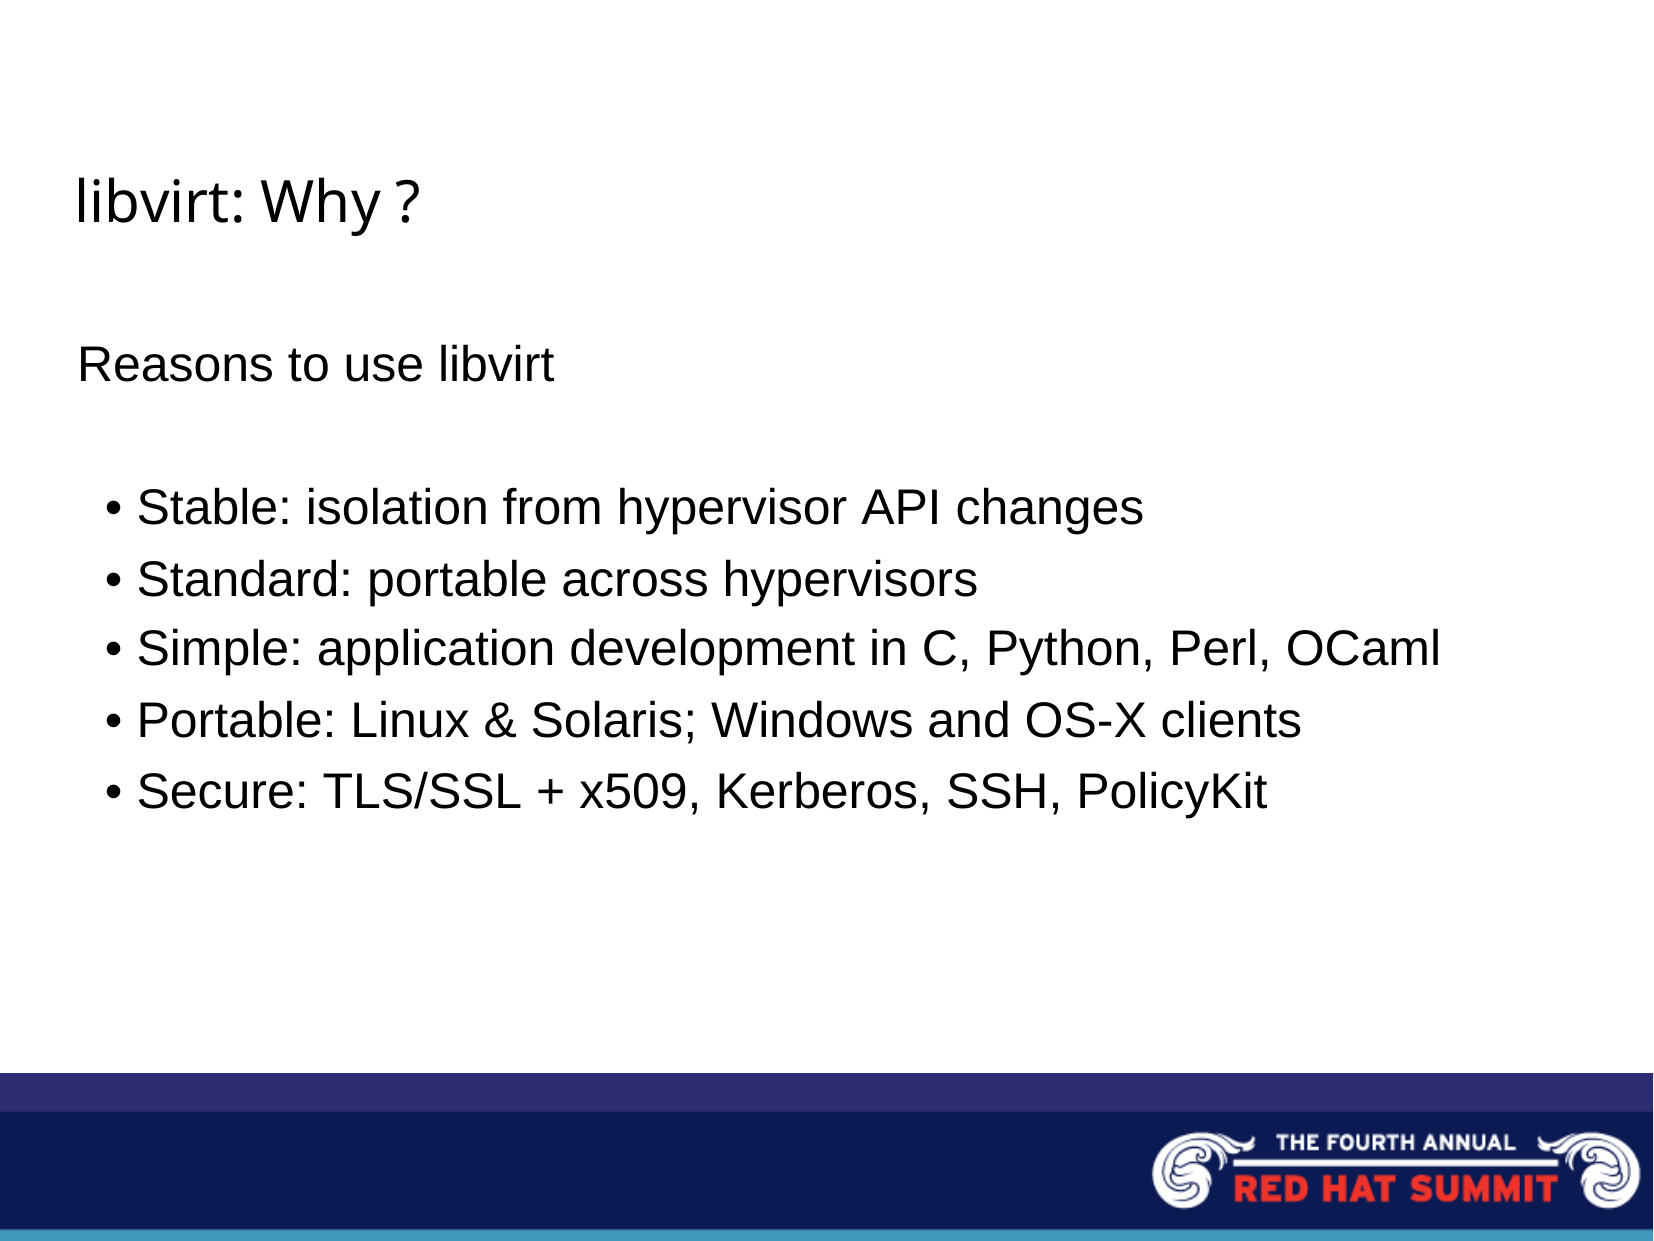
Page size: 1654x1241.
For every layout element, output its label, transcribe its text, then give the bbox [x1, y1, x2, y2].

title libvirt: Why ? [74, 140, 1506, 259]
list Reasons to use libvirt • Stable: isolation from hypervisor API changes • Standard: portable across hypervisors • Simple: application development in C, Python, Perl, OCaml • Portable: Linux & Solaris; Windows and OS-X clients • Secure: TLS/SSL + x509, Kerberos, SSH, PolicyKit [77, 264, 1500, 1174]
picture [0, 1073, 1654, 1241]
